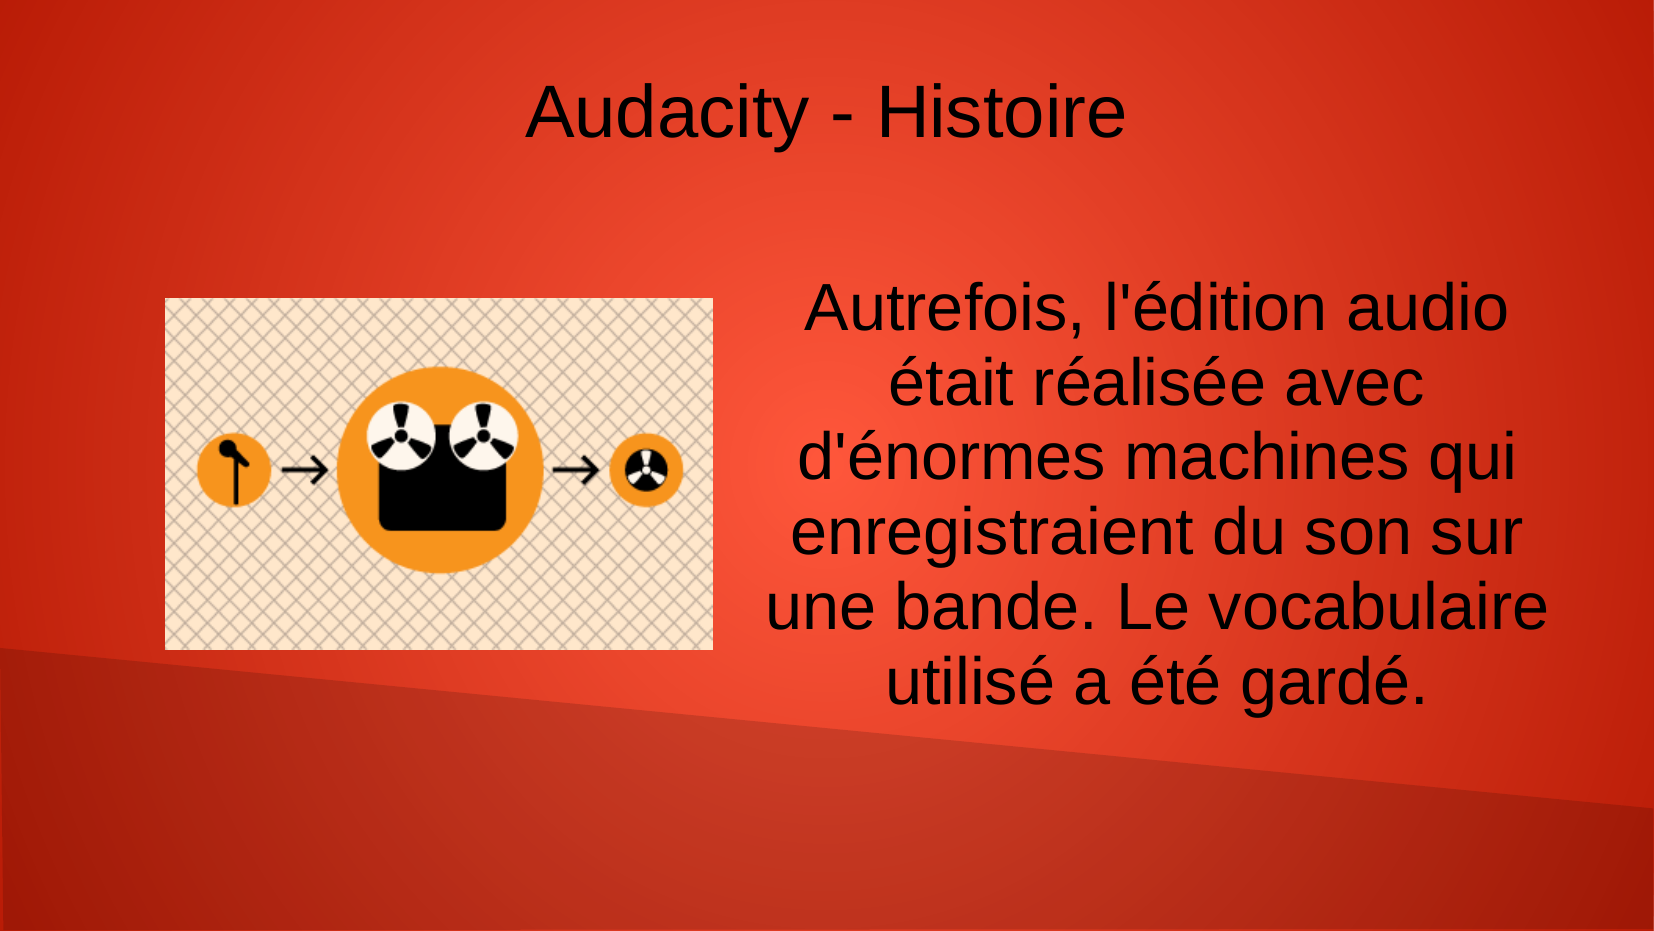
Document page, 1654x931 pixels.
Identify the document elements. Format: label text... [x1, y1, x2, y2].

title Audacity - Histoire [82, 35, 1571, 189]
subtitle Autrefois, l'édition audio était réalisée avec d'énormes machines qui enregistraient du son sur une bande. Le vocabulaire utilisé a été gardé. [744, 224, 1571, 764]
picture [165, 298, 713, 650]
